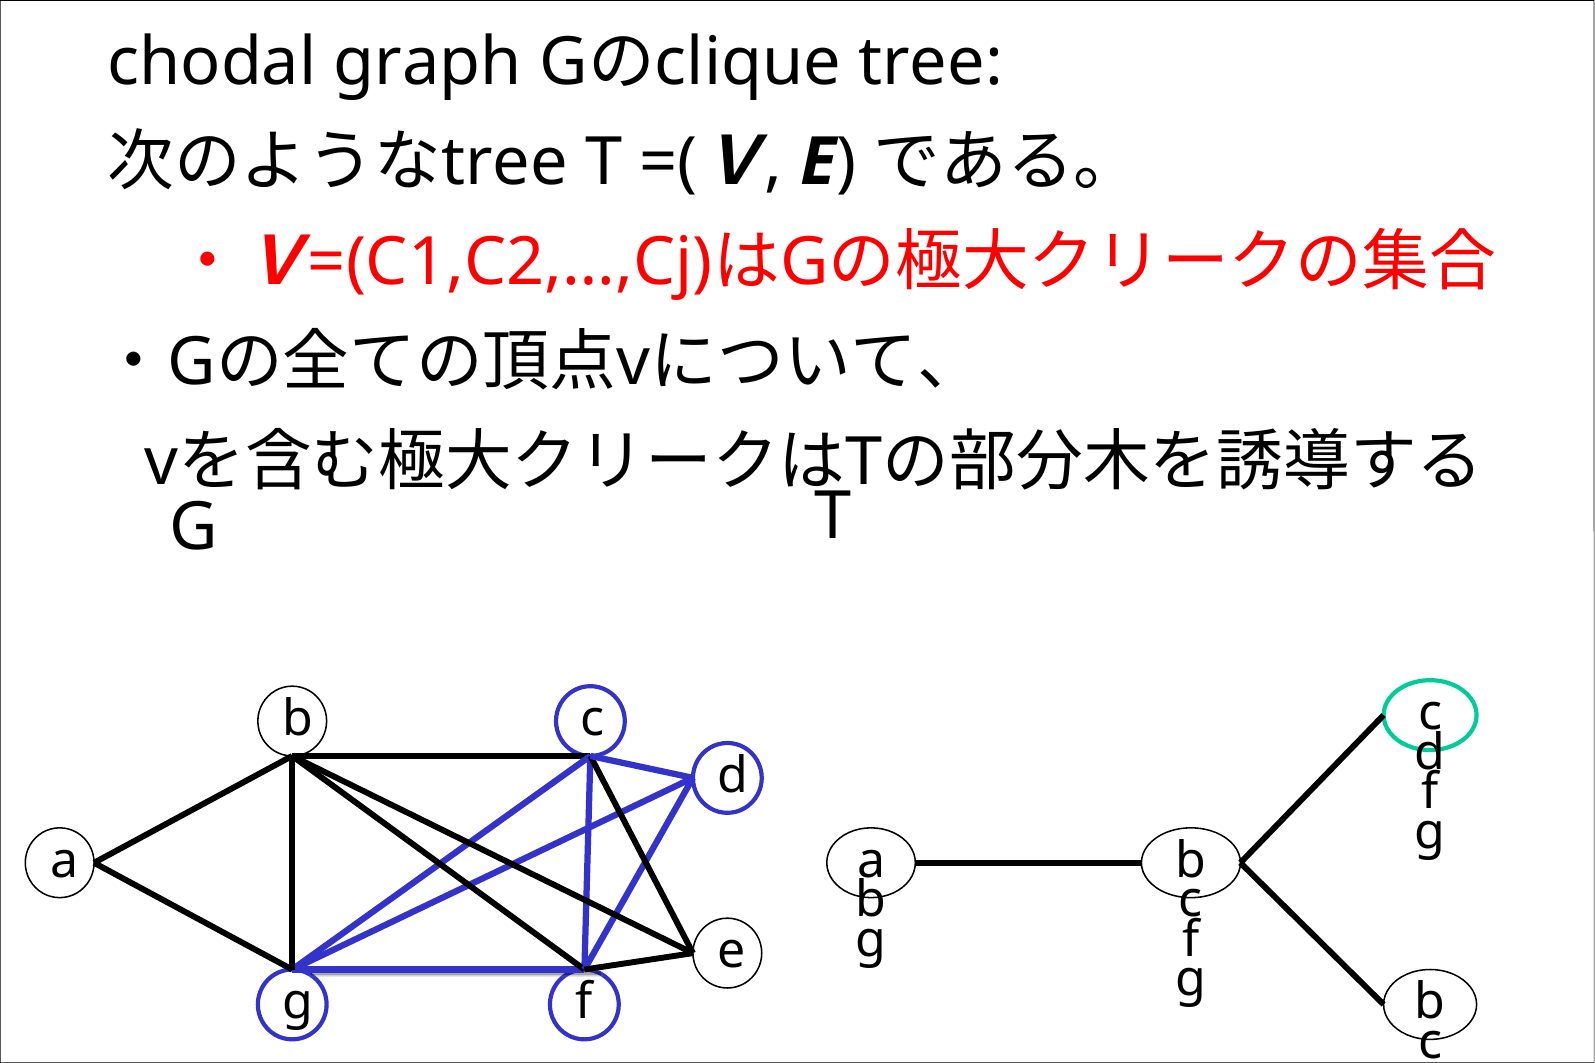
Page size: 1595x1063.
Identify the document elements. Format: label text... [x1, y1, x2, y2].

text_box g [257, 970, 327, 1040]
text_box <番号> [1182, 971, 1196, 992]
text_box T [797, 472, 902, 561]
text_box a [25, 827, 94, 898]
text_box abg [826, 827, 916, 897]
text_box bcef [1383, 969, 1477, 1040]
text_box chodal graph Gのclique tree: 次のようなtree T =(Ｖ, E) である。 ・Ｖ=(C1,C2,…,Cj)はGの極大クリークの集合 ・Gの全ての頂点vについて、 vを含む極大クリークはTの部分木を誘導する [23, 27, 1595, 697]
text_box bcfg [1141, 827, 1240, 898]
text_box <番号> [1182, 992, 1197, 1003]
text_box <番号> [1143, 968, 1421, 1042]
text_box b [257, 686, 327, 756]
text_box d [693, 742, 762, 813]
text_box <番号> [1199, 989, 1207, 1004]
text_box f [549, 975, 619, 1040]
text_box abg [864, 892, 878, 898]
text_box <番号> [1352, 968, 1515, 1042]
text_box e [693, 918, 762, 988]
text_box cdfg [1383, 680, 1477, 750]
text_box c [556, 686, 625, 755]
text_box G [152, 484, 257, 573]
